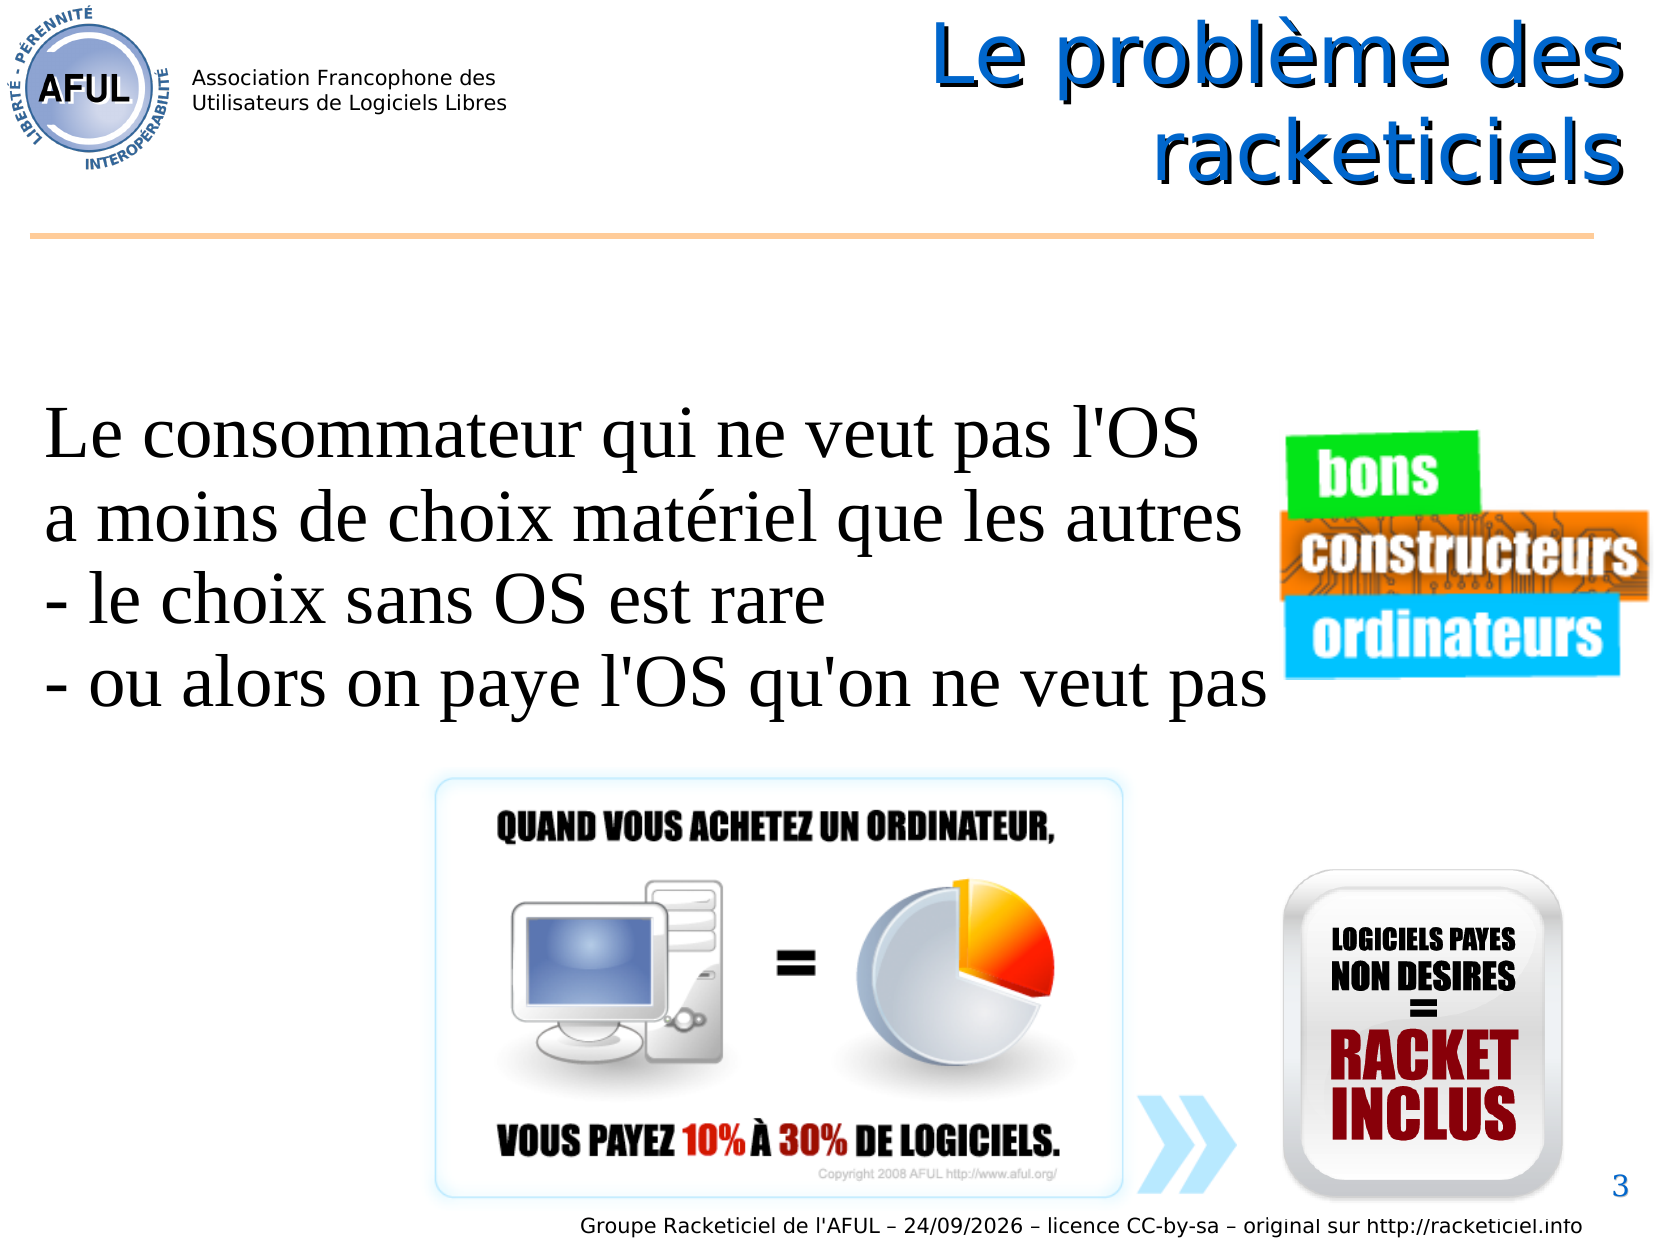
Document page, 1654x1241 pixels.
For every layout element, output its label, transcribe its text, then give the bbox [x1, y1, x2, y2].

picture [1268, 850, 1580, 1219]
picture [0, 0, 178, 178]
picture [1278, 429, 1654, 680]
title Le problème des racketiciels [501, 7, 1625, 200]
text_box Le consommateur qui ne veut pas l'OS a moins de choix matériel que les autres - le choix sans OS est rare - ou alors on paye l'OS qu'on ne veut pas [29, 383, 1312, 853]
picture [324, 767, 1237, 1211]
